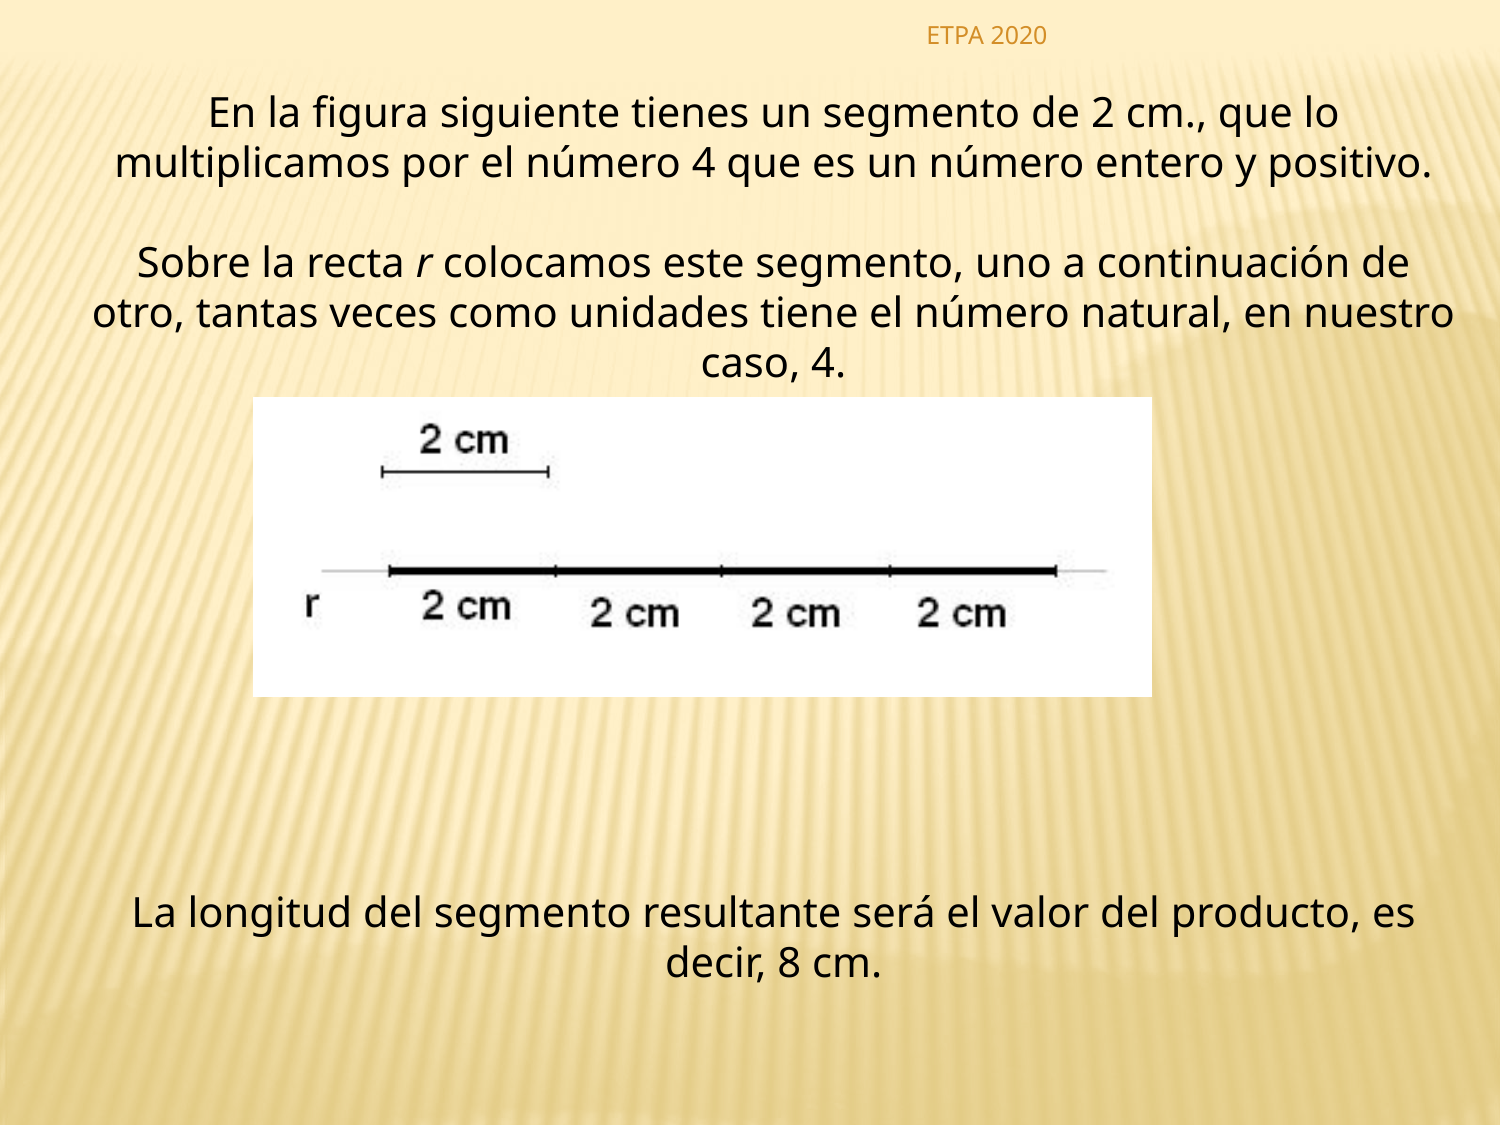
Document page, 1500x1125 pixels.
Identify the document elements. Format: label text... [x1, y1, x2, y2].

text_box En la figura siguiente tienes un segmento de 2 cm., que lo multiplicamos por el número 4 que es un número entero y positivo. Sobre la recta r colocamos este segmento, uno a continuación de otro, tantas veces como unidades tiene el número natural, en nuestro caso, 4. La longitud del segmento resultante será el valor del producto, es decir, 8 cm. [76, 78, 1471, 994]
footer ETPA 2020 [512, 12, 1063, 60]
picture [0, 0, 1500, 1125]
